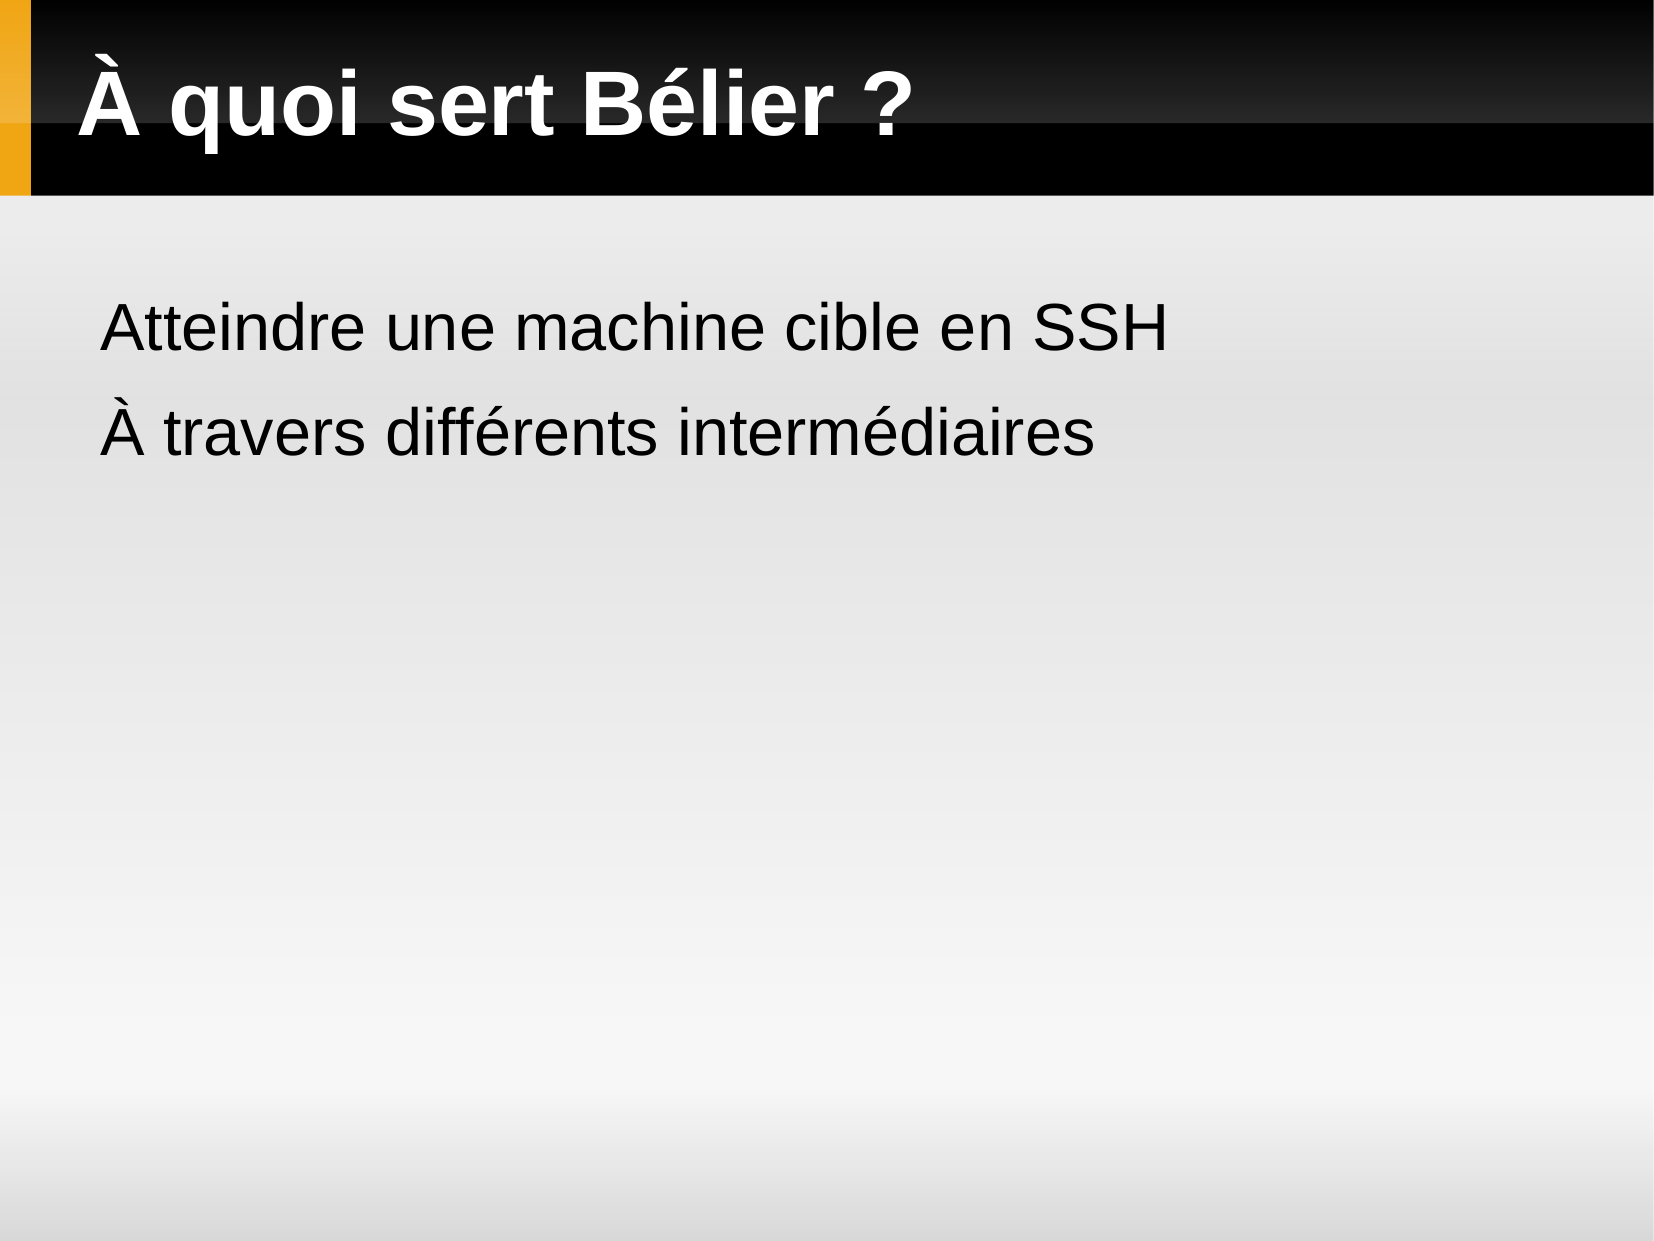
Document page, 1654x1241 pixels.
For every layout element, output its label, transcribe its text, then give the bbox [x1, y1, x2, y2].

list Atteindre une machine cible en SSH À travers différents intermédiaires [82, 290, 1571, 1094]
title À quoi sert Bélier ? [76, 7, 1565, 200]
picture [0, 0, 1654, 1241]
